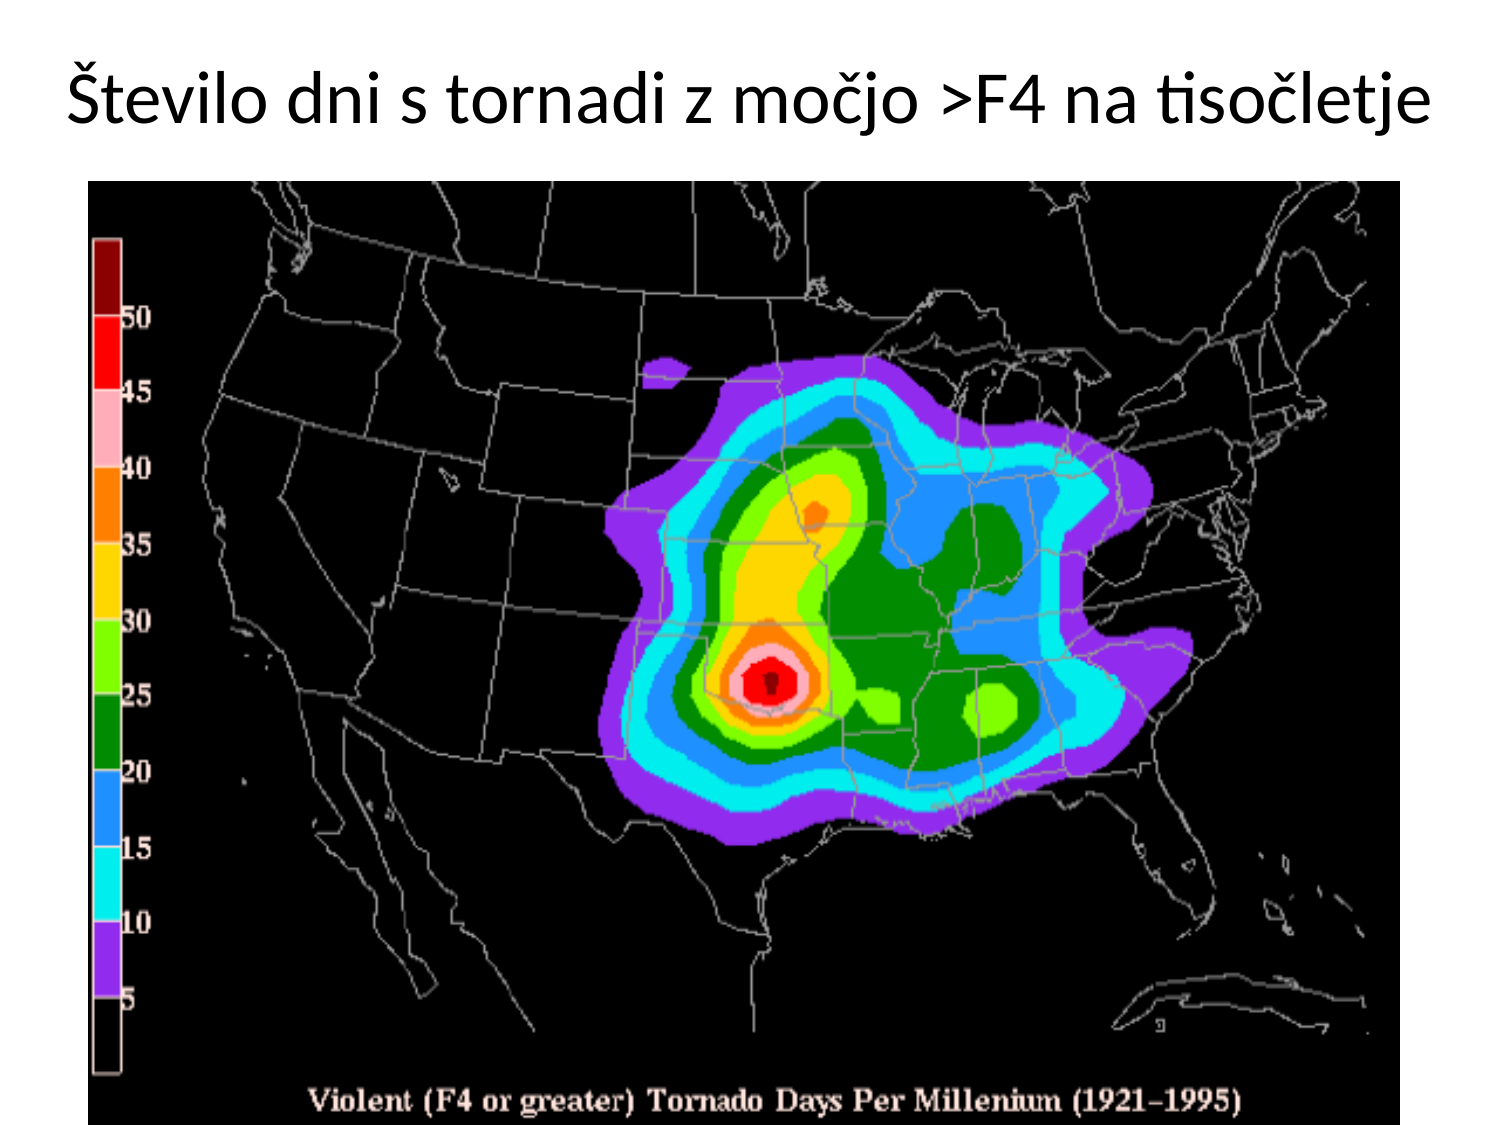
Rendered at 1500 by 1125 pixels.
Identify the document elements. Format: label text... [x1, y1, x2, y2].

picture [88, 181, 1400, 1125]
title Število dni s tornadi z močjo >F4 na tisočletje [0, 0, 1500, 188]
